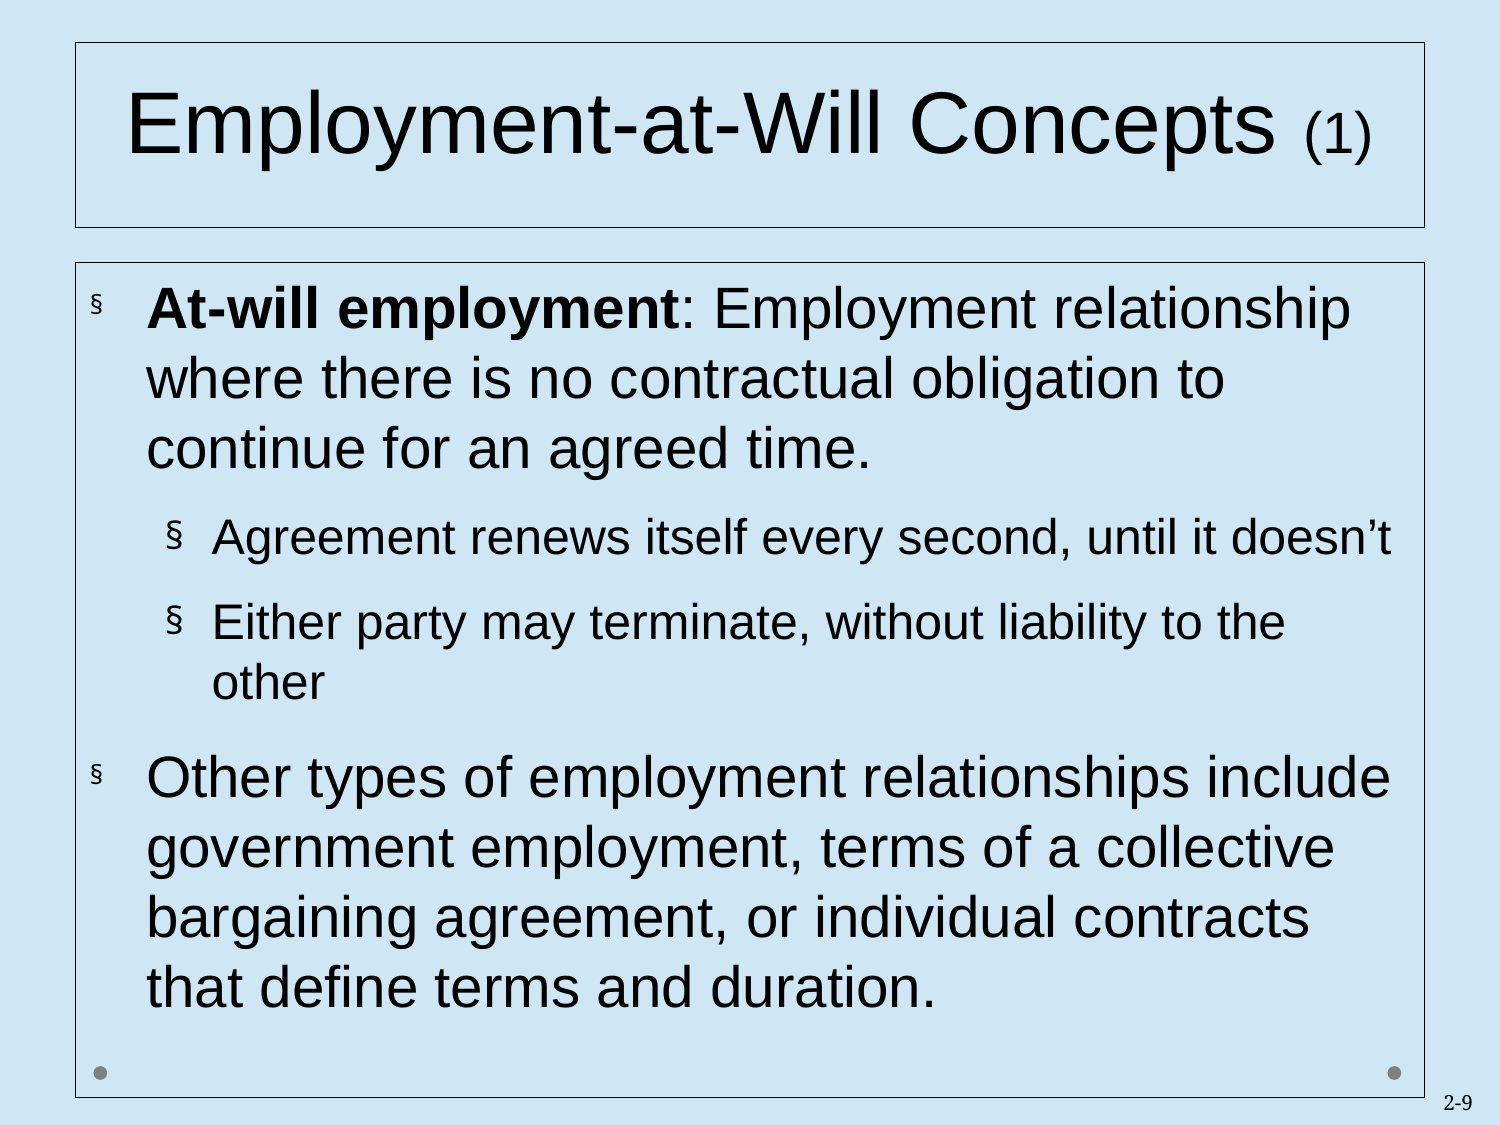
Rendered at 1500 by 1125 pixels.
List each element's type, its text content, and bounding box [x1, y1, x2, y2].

title Employment-at-Will Concepts (1) [75, 42, 1425, 228]
list At-will employment: Employment relationship where there is no contractual obligation to continue for an agreed time. Agreement renews itself every second, until it doesn’t Either party may terminate, without liability to the other Other types of employment relationships include government employment, terms of a collective bargaining agreement, or individual contracts that define terms and duration. [75, 262, 1425, 1098]
